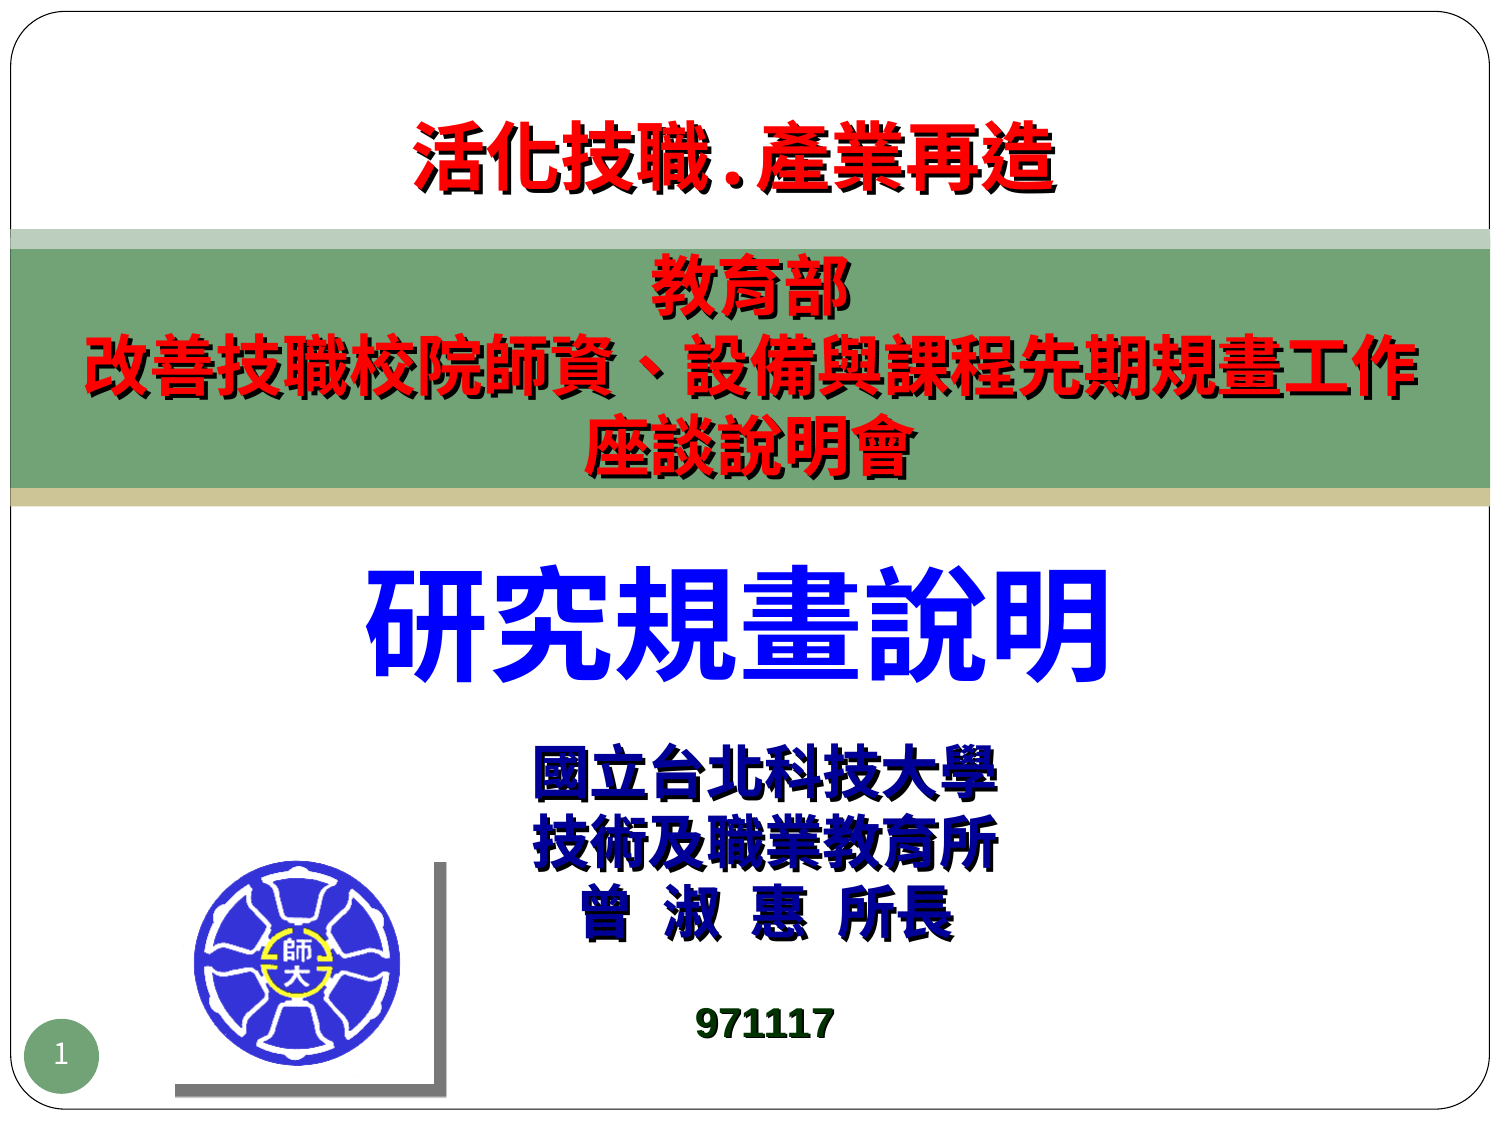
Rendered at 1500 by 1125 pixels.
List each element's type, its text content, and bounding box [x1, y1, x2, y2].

text_box 活化技職․產業再造 [395, 101, 1071, 208]
text_box 研究規畫說明 [348, 538, 1211, 705]
text_box 國立台北科技大學 技術及職業教育所 曾 淑 惠 所長 971117 [516, 727, 1013, 1054]
picture [159, 846, 434, 1084]
title 教育部 改善技職校院師資、設備與課程先期規畫工作 座談說明會 [0, 247, 1500, 489]
text_box <編號> [23, 1018, 100, 1094]
